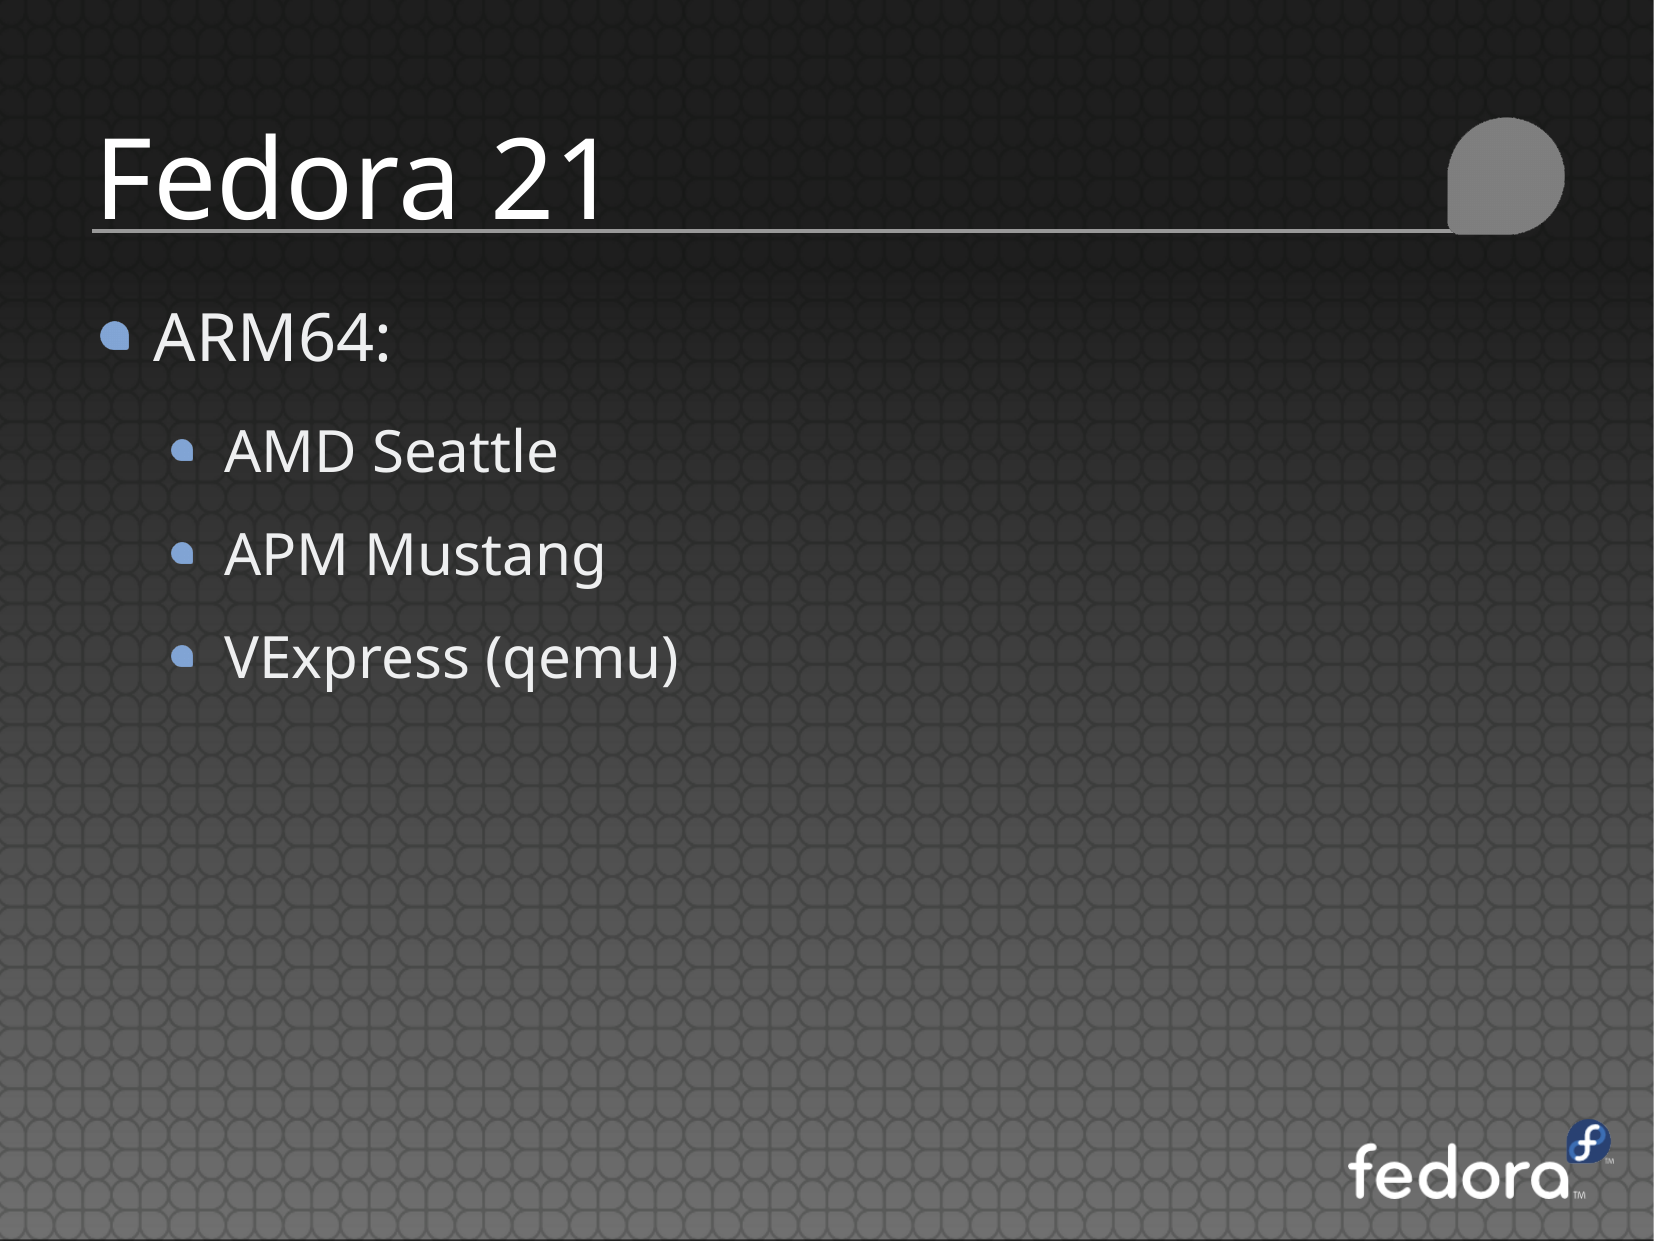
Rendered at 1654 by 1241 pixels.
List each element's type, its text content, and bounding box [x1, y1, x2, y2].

list ARM64: AMD Seattle APM Mustang VExpress (qemu) [82, 290, 1571, 1094]
title Fedora 21 [94, 100, 1426, 251]
picture [0, 0, 1654, 1241]
